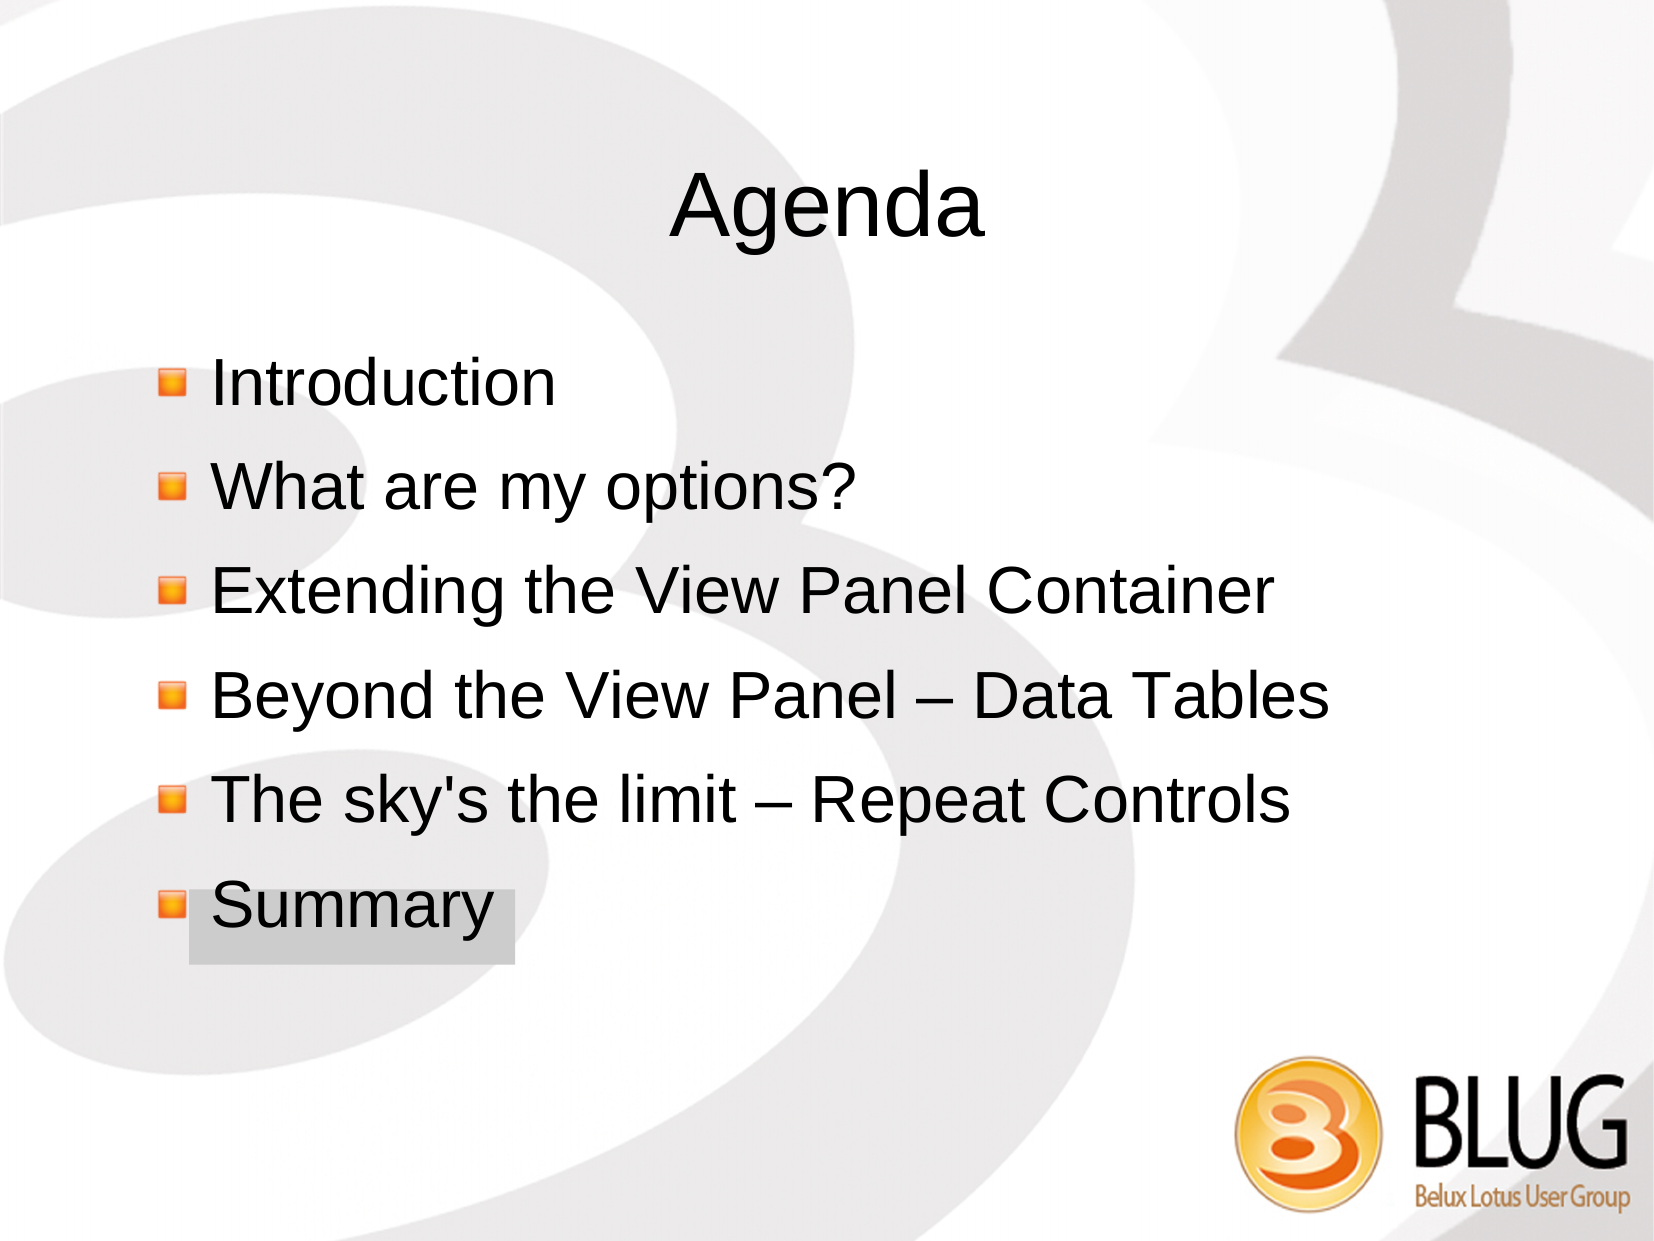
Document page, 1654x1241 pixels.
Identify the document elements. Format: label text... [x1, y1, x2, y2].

title Agenda [121, 102, 1534, 310]
picture [0, 0, 1654, 1241]
list Introduction What are my options? Extending the View Panel Container Beyond the View Panel – Data Tables The sky's the limit – Repeat Controls Summary [121, 344, 1534, 1126]
